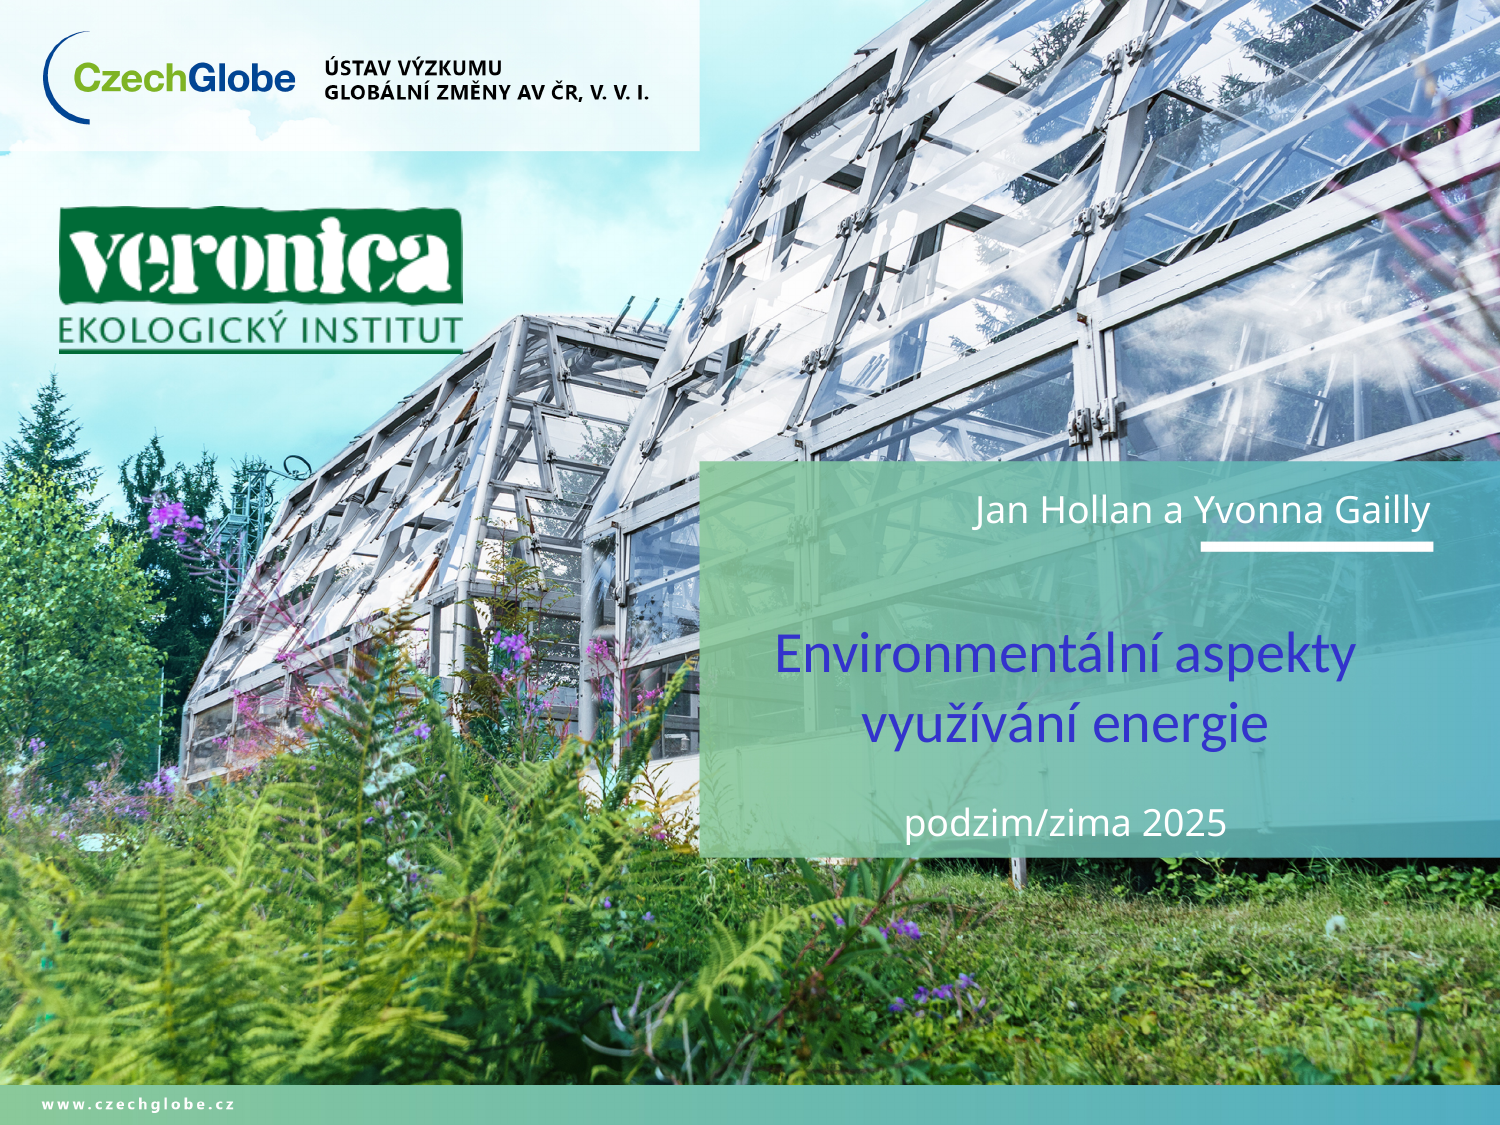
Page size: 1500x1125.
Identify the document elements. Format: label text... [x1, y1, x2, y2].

text_box Environmentální aspekty využívání energie podzim/zima 2025 [701, 614, 1430, 924]
picture [0, 0, 1500, 1125]
text_box Jan Hollan a Yvonna Gailly [723, 478, 1447, 557]
